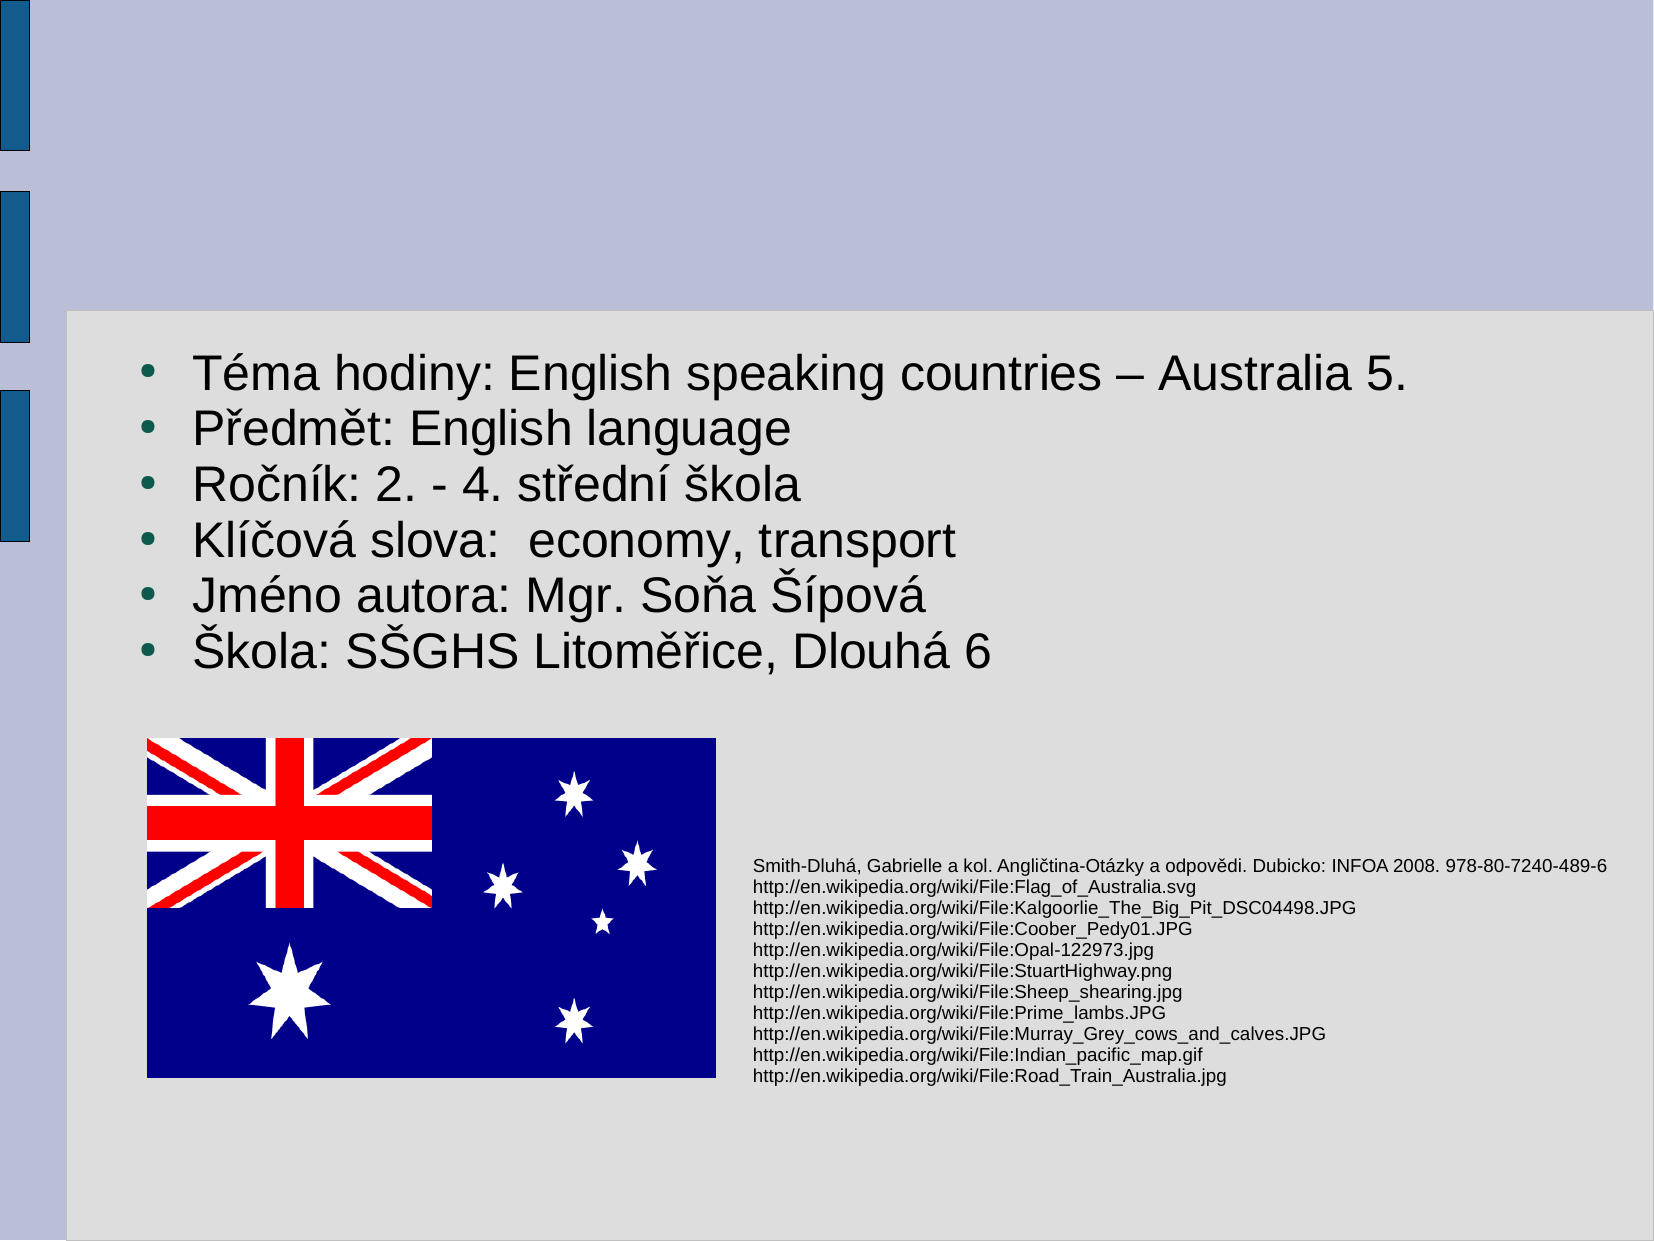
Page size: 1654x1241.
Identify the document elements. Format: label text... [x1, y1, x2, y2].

list Téma hodiny: English speaking countries – Australia 5. Předmět: English language Ročník: 2. - 4. střední škola Klíčová slova: economy, transport Jméno autora: Mgr. Soňa Šípová Škola: SŠGHS Litoměřice, Dlouhá 6 [121, 344, 1534, 1127]
text_box Smith-Dluhá, Gabrielle a kol. Angličtina-Otázky a odpovědi. Dubicko: INFOA 2008. 978-80-7240-489-6 http://en.wikipedia.org/wiki/File:Flag_of_Australia.svg http://en.wikipedia.org/wiki/File:Kalgoorlie_The_Big_Pit_DSC04498.JPG http://en.wikipedia.org/wiki/File:Coober_Pedy01.JPG http://en.wikipedia.org/wiki/File:Opal-122973.jpg http://en.wikipedia.org/wiki/File:StuartHighway.png http://en.wikipedia.org/wiki/File:Sheep_shearing.jpg http://en.wikipedia.org/wiki/File:Prime_lambs.JPG http://en.wikipedia.org/wiki/File:Murray_Grey_cows_and_calves.JPG http://en.wikipedia.org/wiki/File:Indian_pacific_map.gif http://en.wikipedia.org/wiki/File:Road_Train_Australia.jpg [738, 827, 1643, 1196]
picture [147, 738, 716, 1078]
